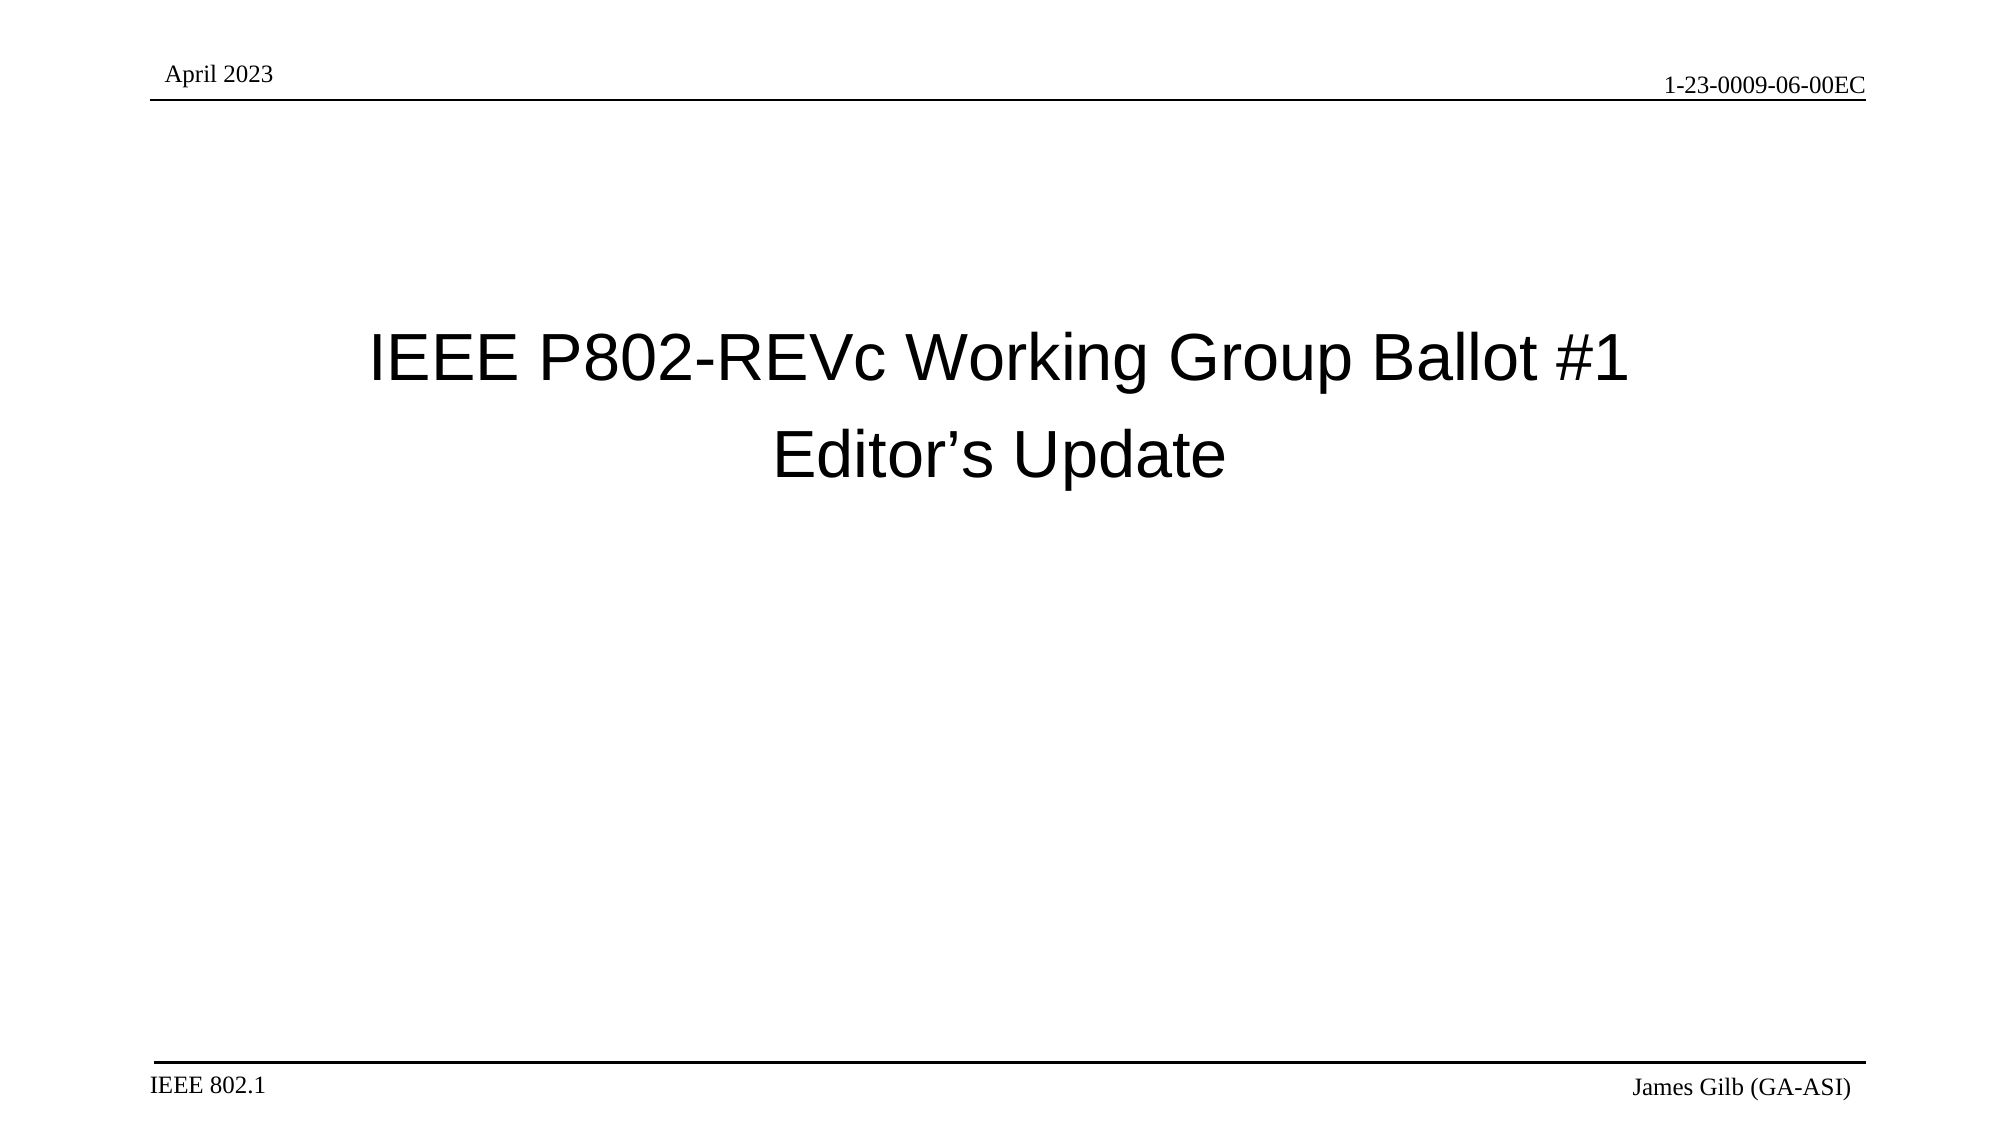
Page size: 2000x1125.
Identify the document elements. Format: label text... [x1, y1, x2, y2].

subtitle IEEE P802-REVc Working Group Ballot #1 Editor’s Update [125, 112, 1876, 693]
